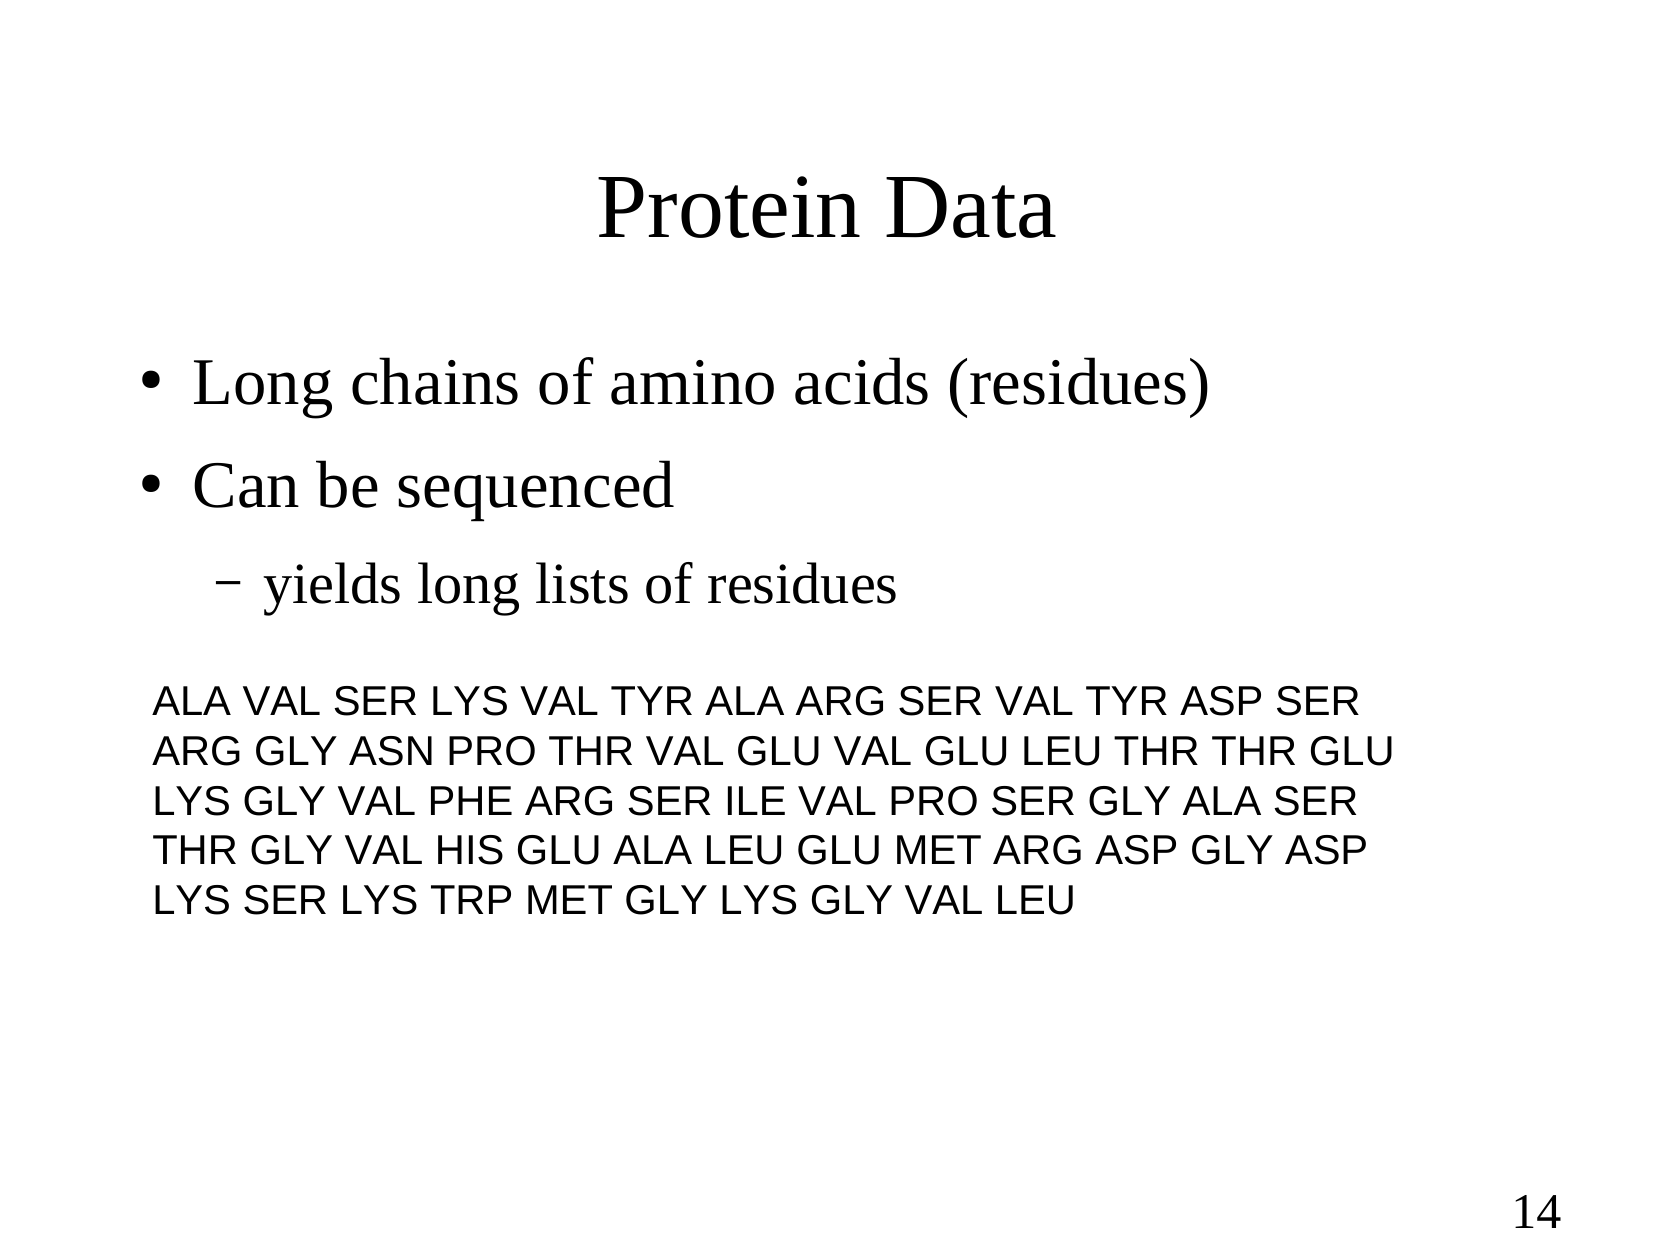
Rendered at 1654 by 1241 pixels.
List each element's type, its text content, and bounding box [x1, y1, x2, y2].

text_box <number> [1511, 1183, 1654, 1241]
list Long chains of amino acids (residues) Can be sequenced yields long lists of residues [121, 344, 1534, 623]
text_box ALA VAL SER LYS VAL TYR ALA ARG SER VAL TYR ASP SER ARG GLY ASN PRO THR VAL GLU VAL GLU LEU THR THR GLU LYS GLY VAL PHE ARG SER ILE VAL PRO SER GLY ALA SER THR GLY VAL HIS GLU ALA LEU GLU MET ARG ASP GLY ASP LYS SER LYS TRP MET GLY LYS GLY VAL LEU [137, 667, 1426, 947]
title Protein Data [121, 102, 1534, 311]
